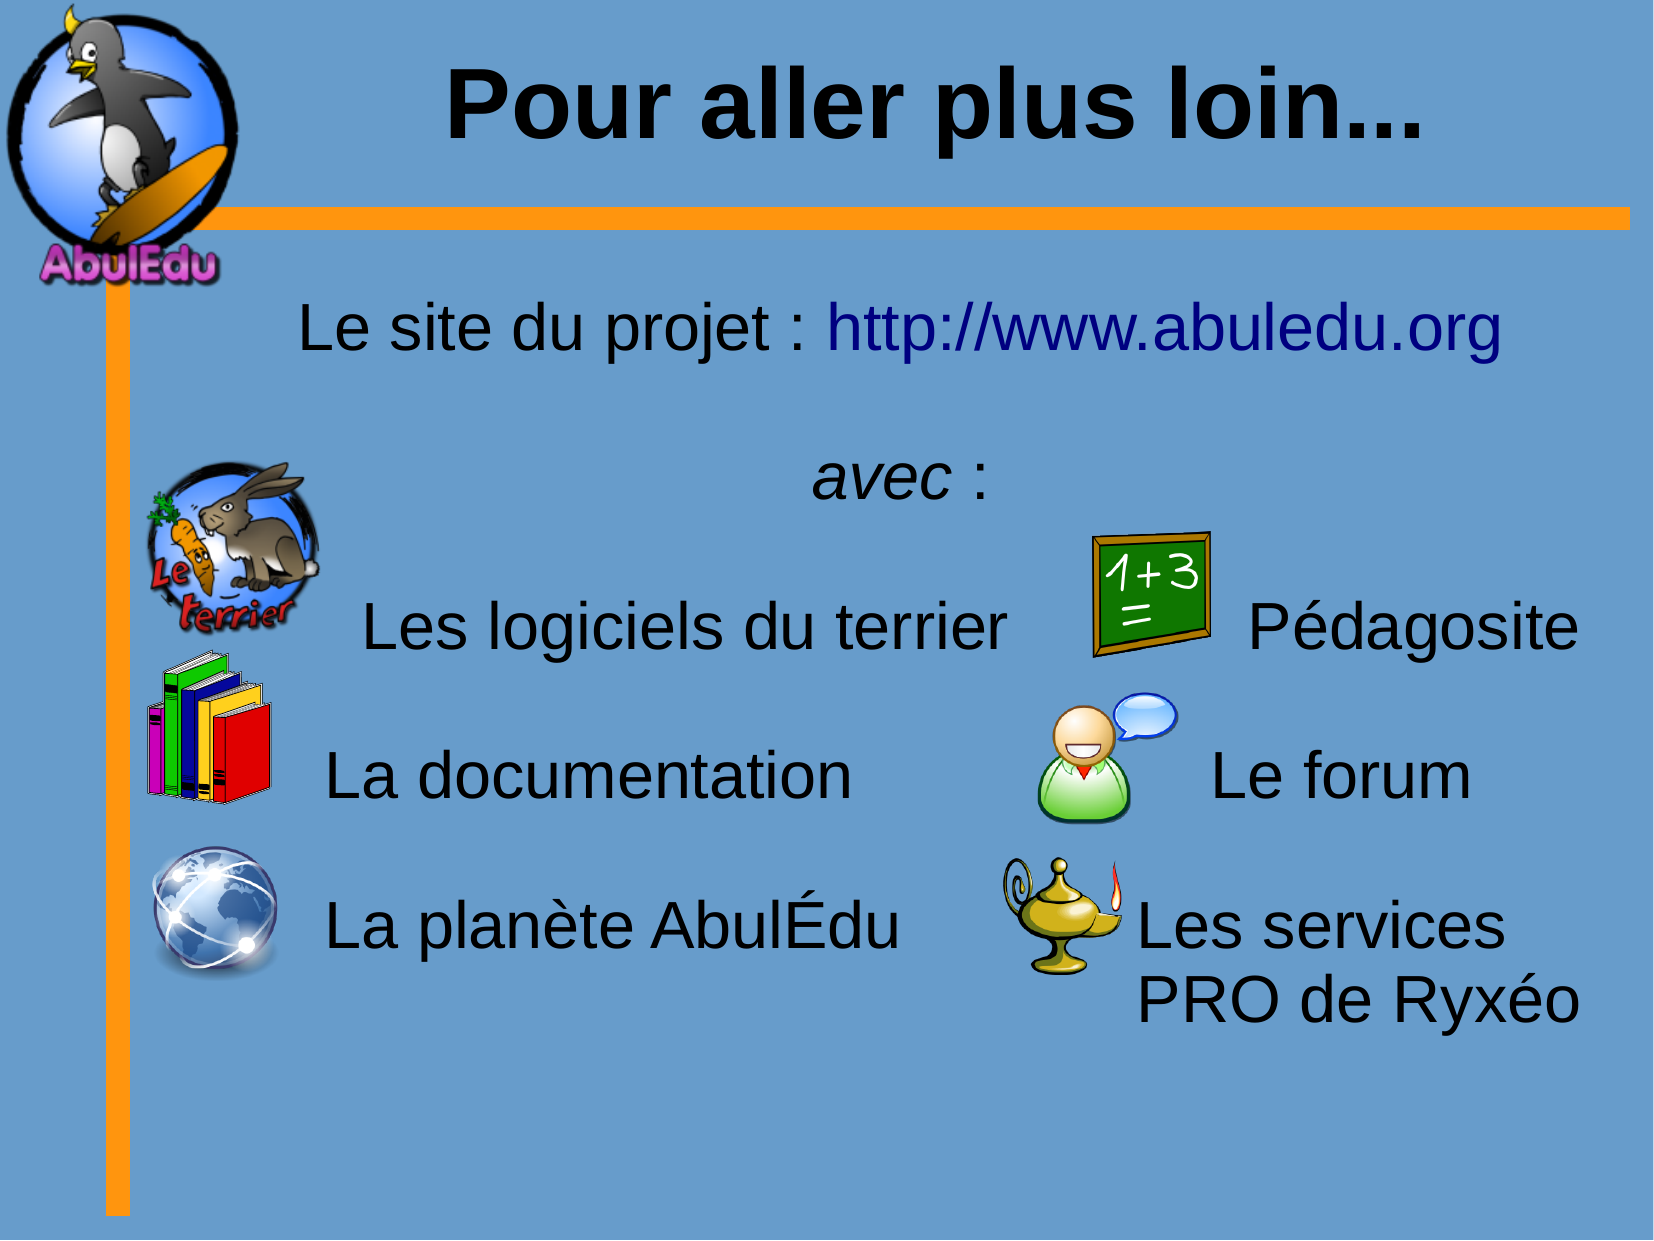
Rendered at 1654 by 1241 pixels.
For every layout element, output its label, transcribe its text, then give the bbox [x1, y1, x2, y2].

picture [1032, 679, 1182, 828]
picture [147, 649, 272, 805]
title Pour aller plus loin... [248, 0, 1636, 208]
picture [1003, 857, 1122, 975]
picture [143, 460, 325, 639]
picture [139, 835, 288, 983]
subtitle Le site du projet : http://www.abuledu.org avec : Les logiciels du terrier Pédagosite La documentation Le forum La planète AbulÉdu Les services PRO de Ryxéo [177, 289, 1625, 1187]
picture [1092, 531, 1211, 658]
picture [0, 0, 248, 292]
